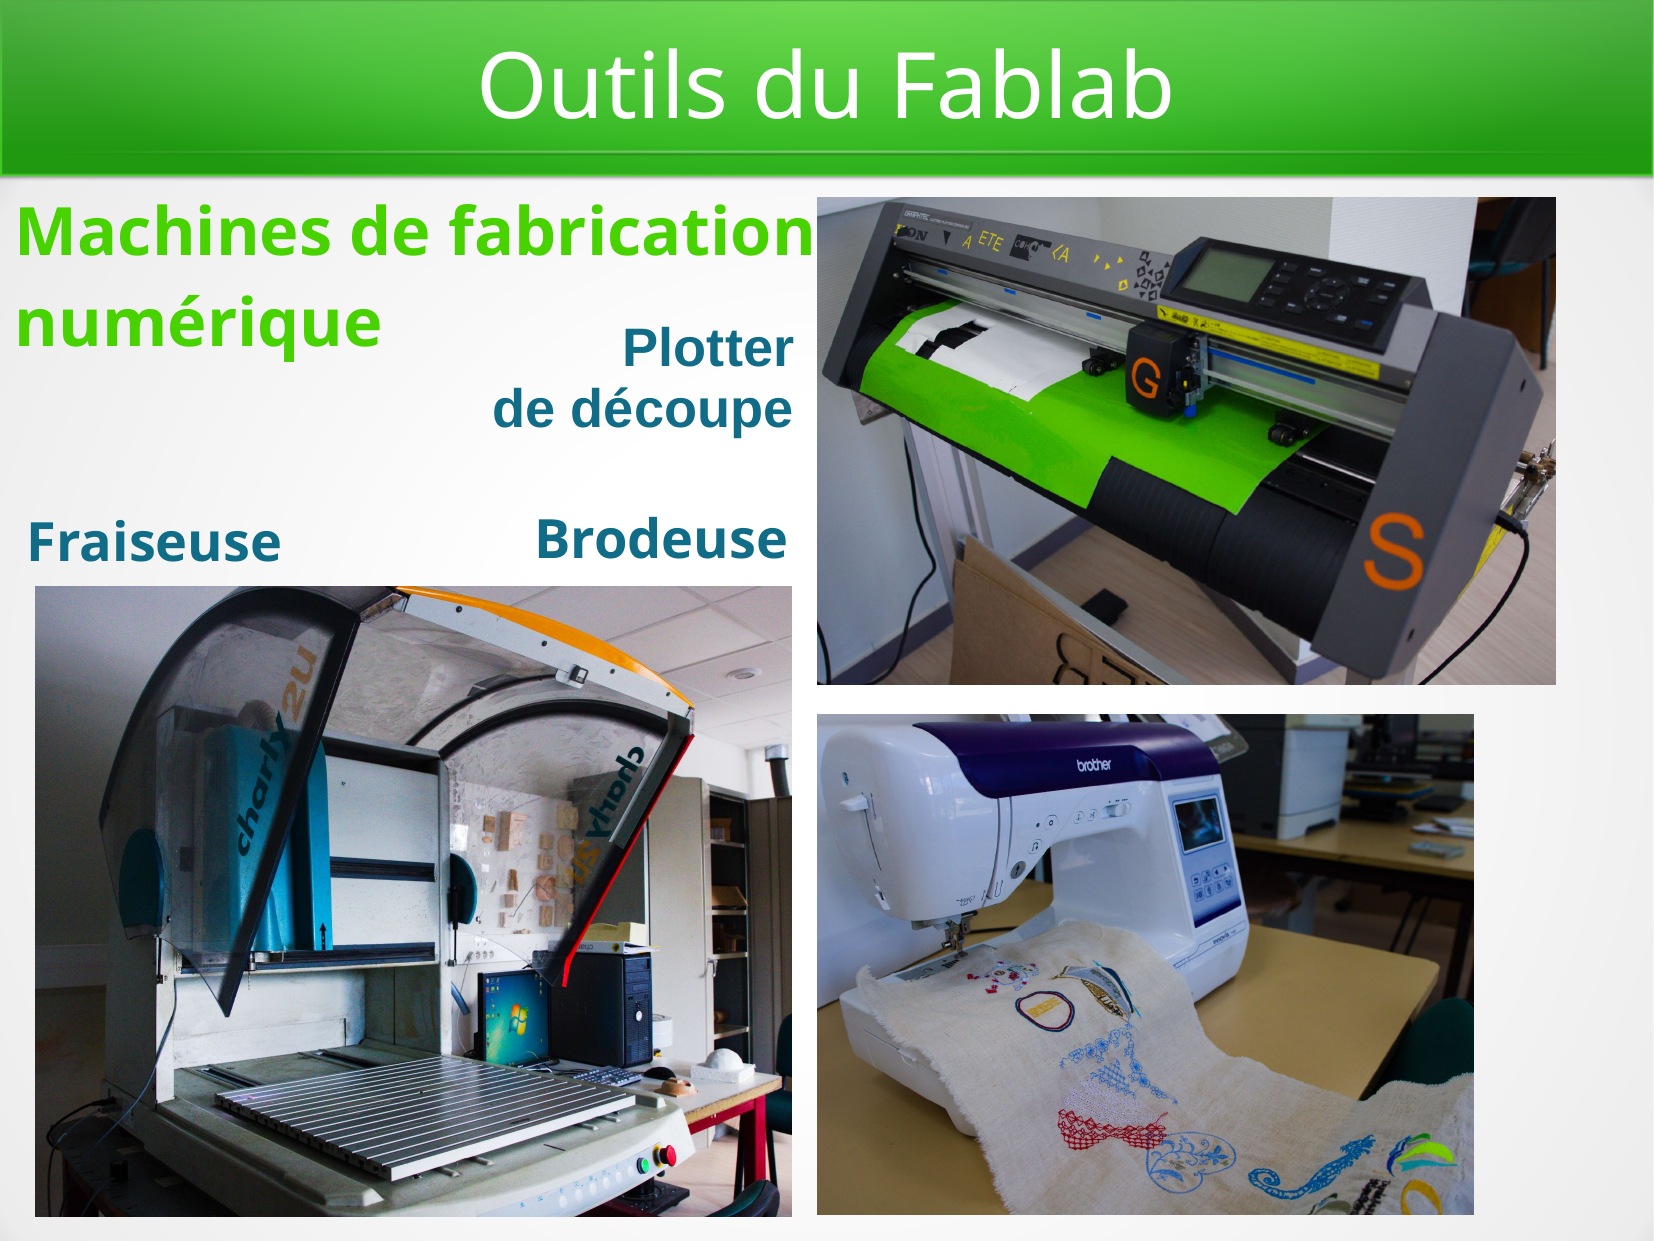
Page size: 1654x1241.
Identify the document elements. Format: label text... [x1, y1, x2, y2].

text_box Machines de fabrication numérique [0, 177, 922, 387]
text_box Plotter de découpe [277, 310, 810, 496]
text_box Fraiseuse [11, 496, 544, 641]
title Outils du Fablab [82, 11, 1571, 154]
text_box Brodeuse [519, 493, 1052, 638]
picture [0, 0, 1654, 1241]
